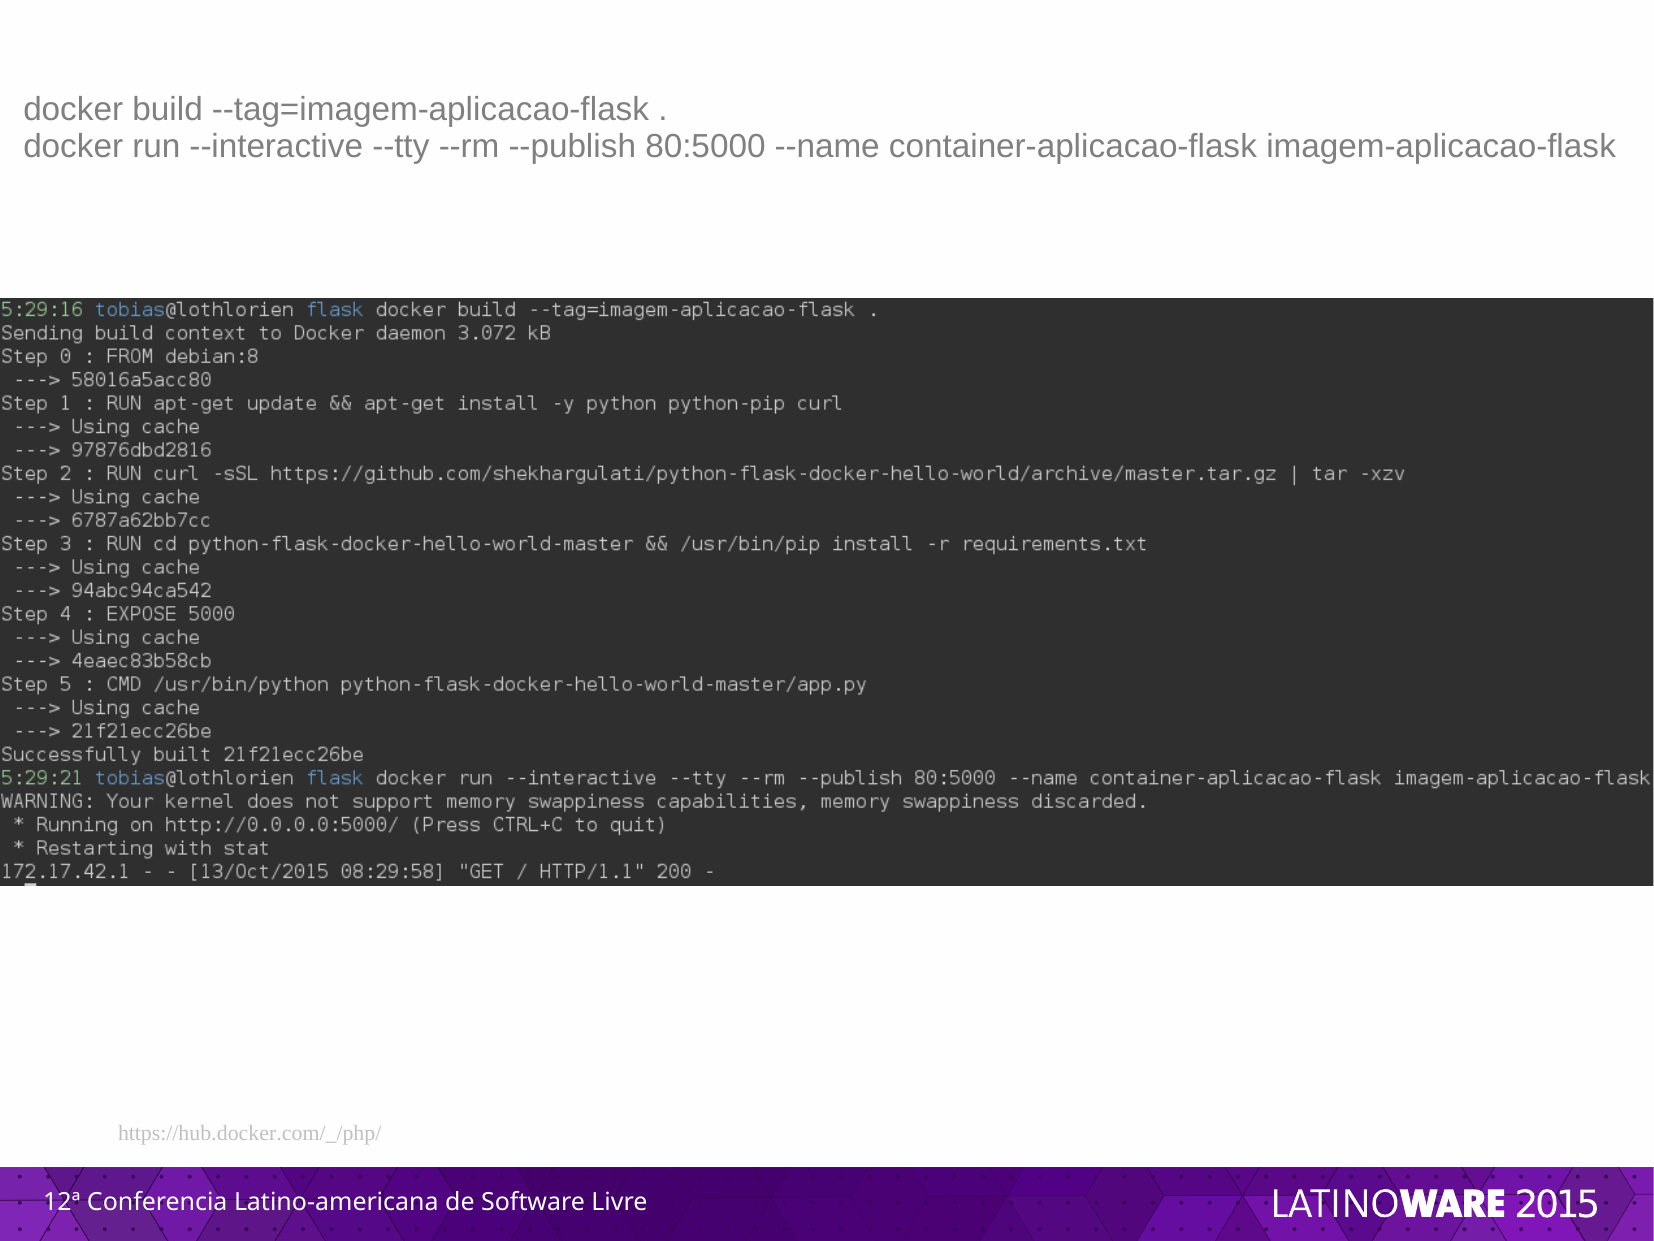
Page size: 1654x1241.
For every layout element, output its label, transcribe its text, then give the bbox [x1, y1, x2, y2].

text_box 12ª Conferencia Latino-americana de Software Livre [28, 1176, 1127, 1234]
text_box https://hub.docker.com/_/php/ [118, 1062, 1536, 1146]
picture [0, 0, 1654, 1241]
text_box docker build --tag=imagem-aplicacao-flask . docker run --interactive --tty --rm --publish 80:5000 --name container-aplicacao-flask imagem-aplicacao-flask [8, 83, 1635, 173]
